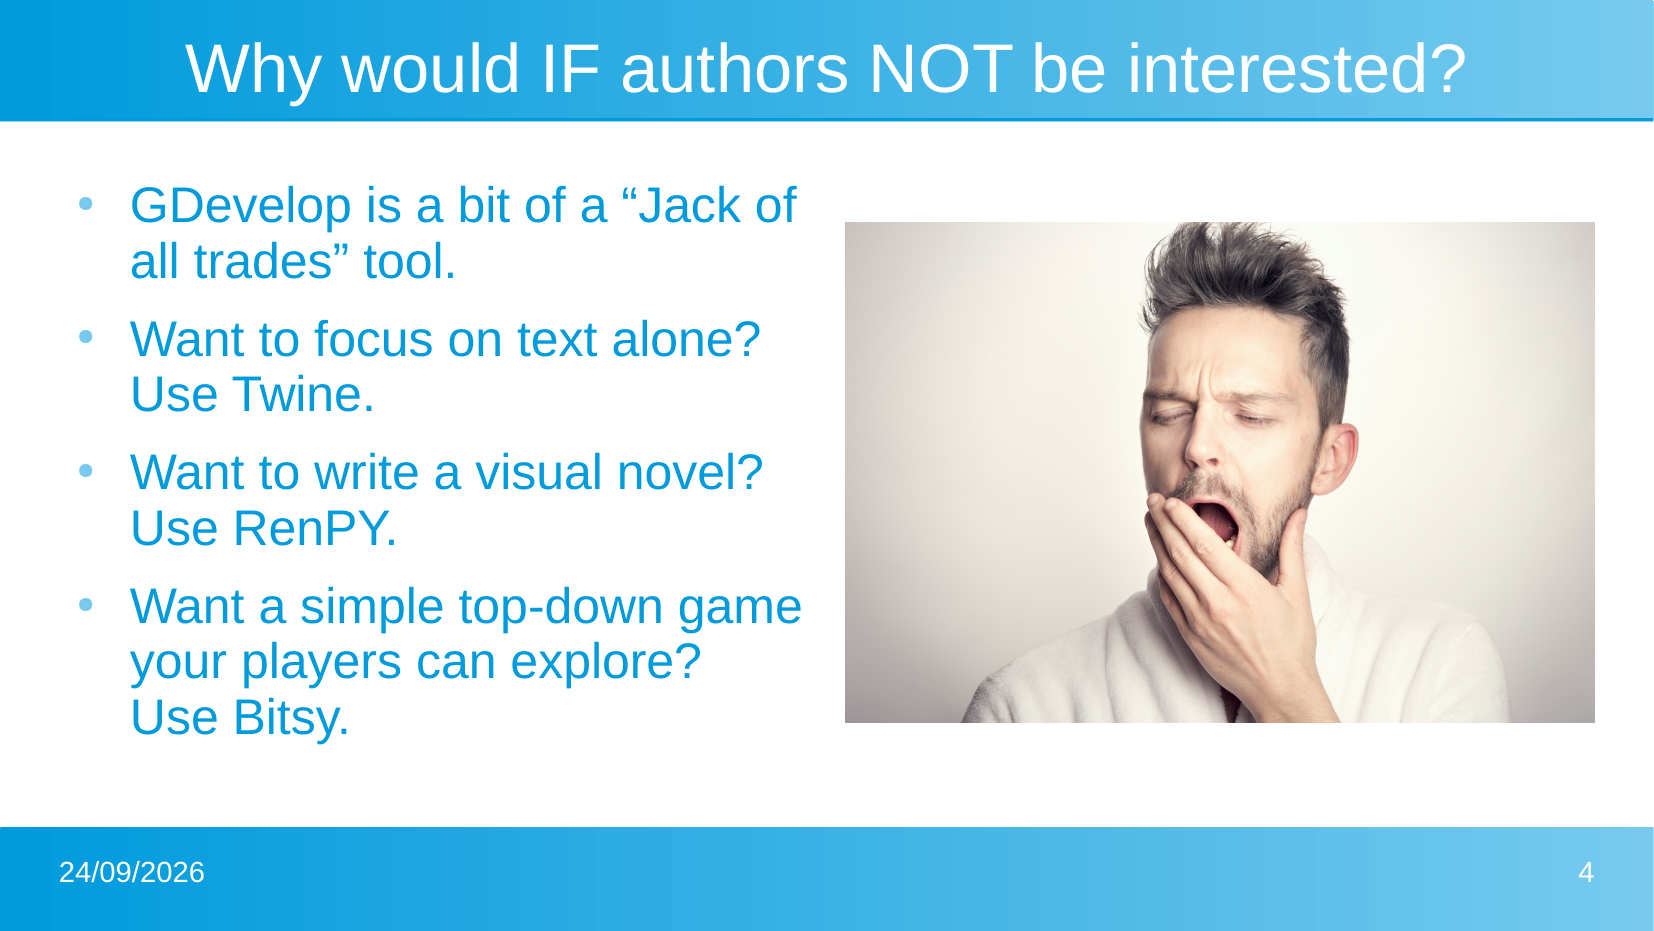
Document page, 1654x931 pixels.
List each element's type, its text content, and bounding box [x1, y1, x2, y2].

picture [845, 222, 1595, 723]
list GDevelop is a bit of a “Jack of all trades” tool. Want to focus on text alone? Use Twine. Want to write a visual novel? Use RenPY. Want a simple top-down game your players can explore? Use Bitsy. [59, 177, 809, 768]
title Why would IF authors NOT be interested? [59, 29, 1595, 108]
